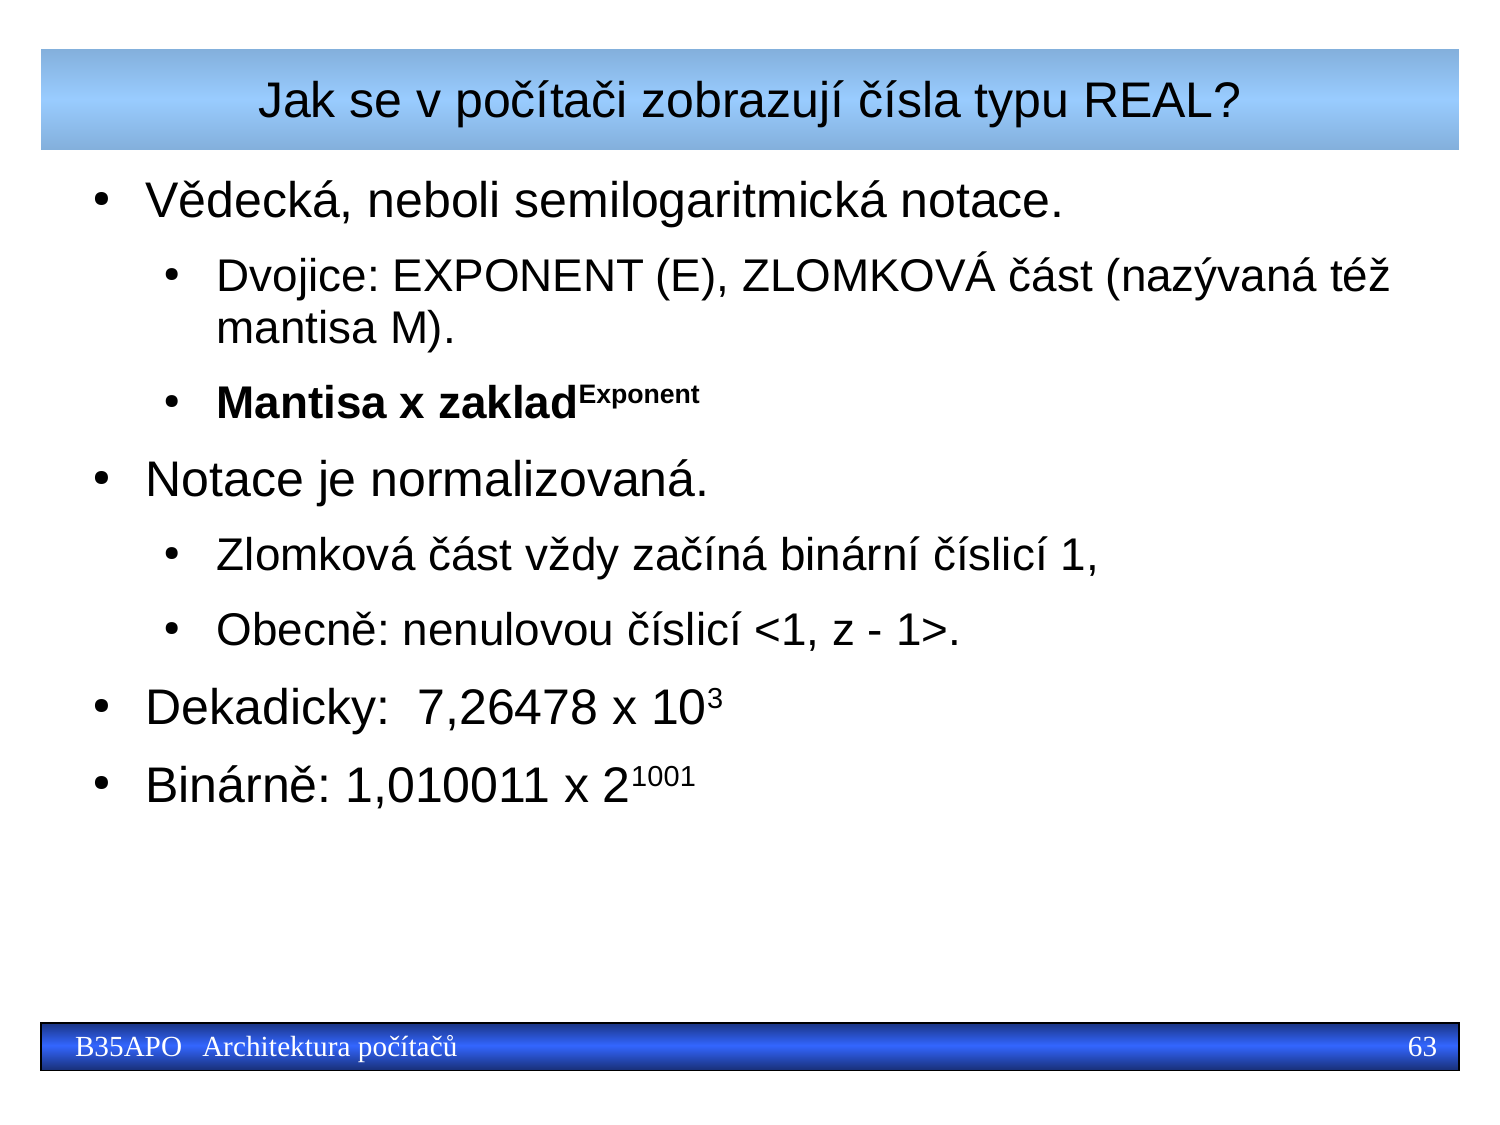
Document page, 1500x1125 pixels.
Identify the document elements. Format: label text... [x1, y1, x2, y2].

list Vědecká, neboli semilogaritmická notace. Dvojice: EXPONENT (E), ZLOMKOVÁ část (nazývaná též mantisa M). Mantisa x zakladExponent Notace je normalizovaná. Zlomková část vždy začíná binární číslicí 1, Obecně: nenulovou číslicí <1, z - 1>. Dekadicky: 7,26478 x 103 Binárně: 1,010011 x 21001 [75, 172, 1426, 916]
title Jak se v počítači zobrazují čísla typu REAL? [41, 49, 1459, 150]
